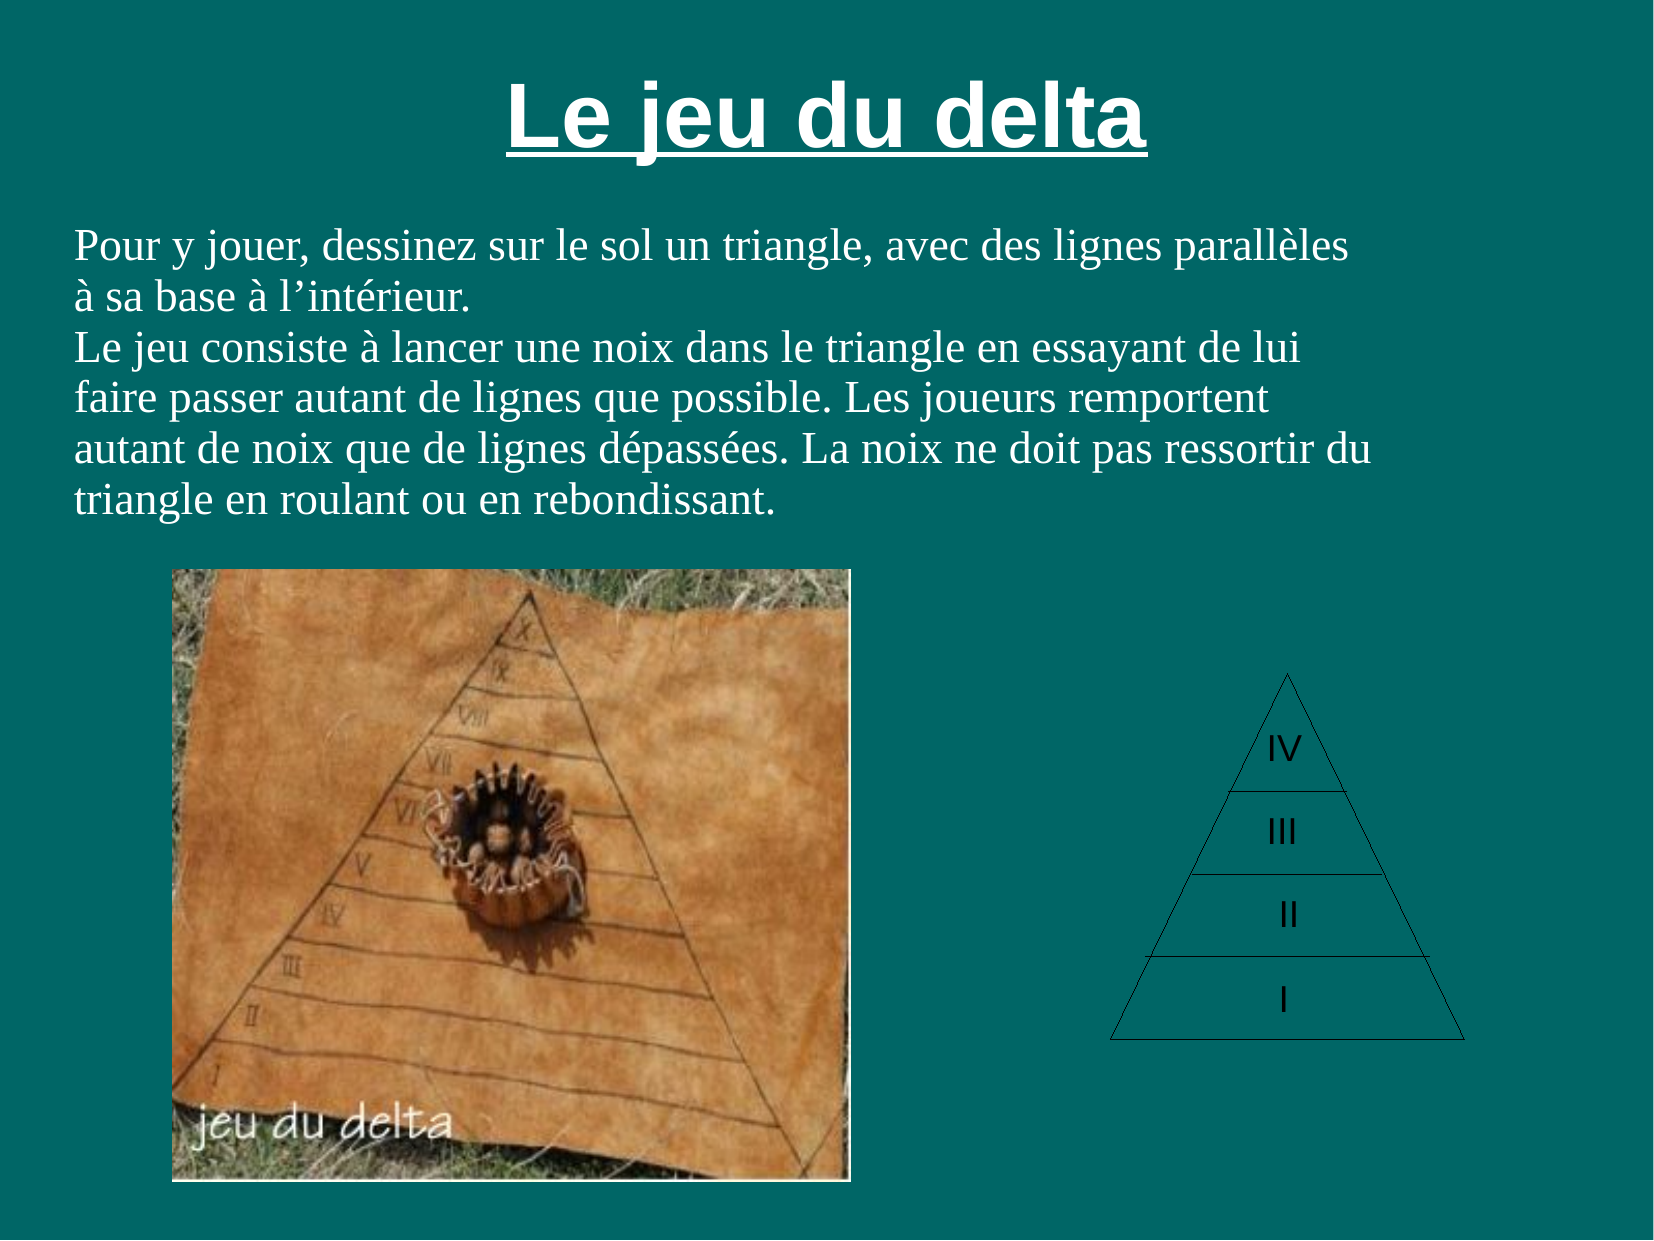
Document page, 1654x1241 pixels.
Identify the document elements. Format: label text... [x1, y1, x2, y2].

text_box II [1263, 885, 1323, 943]
text_box IV [1251, 720, 1335, 778]
title Le jeu du delta [82, 11, 1571, 219]
text_box III [1251, 803, 1335, 861]
picture [172, 569, 851, 1182]
text_box Pour y jouer, dessinez sur le sol un triangle, avec des lignes parallèles à sa base à l’intérieur. Le jeu consiste à lancer une noix dans le triangle en essayant de lui faire passer autant de lignes que possible. Les joueurs remportent autant de noix que de lignes dépassées. La noix ne doit pas ressortir du triangle en roulant ou en rebondissant. [59, 212, 1394, 534]
text_box I [1263, 970, 1300, 1028]
